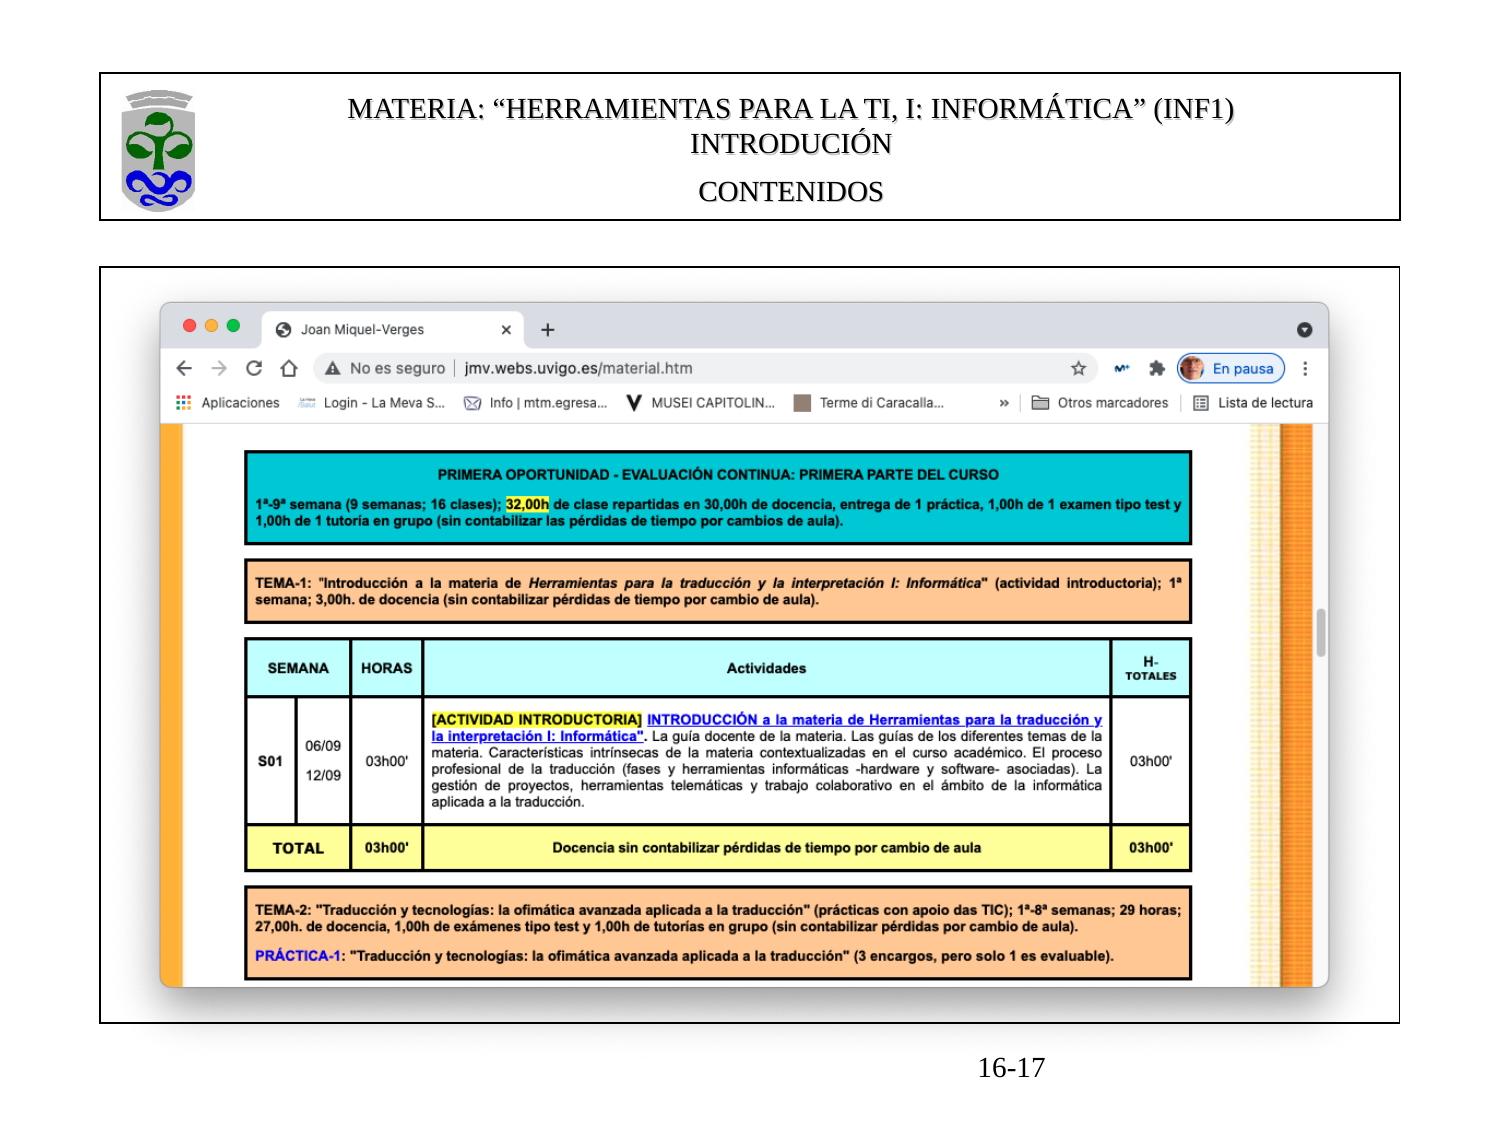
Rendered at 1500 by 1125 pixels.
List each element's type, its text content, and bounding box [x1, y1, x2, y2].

picture [99, 261, 1390, 1068]
text_box 16-17 [962, 1040, 1423, 1083]
text_box MATERIA: “HERRAMIENTAS PARA LA TI, I: INFORMÁTICA” (INF1) INTRODUCIÓN CONTENIDOS [206, 81, 1377, 217]
text_box CONTENIDOS [147, 172, 1341, 223]
